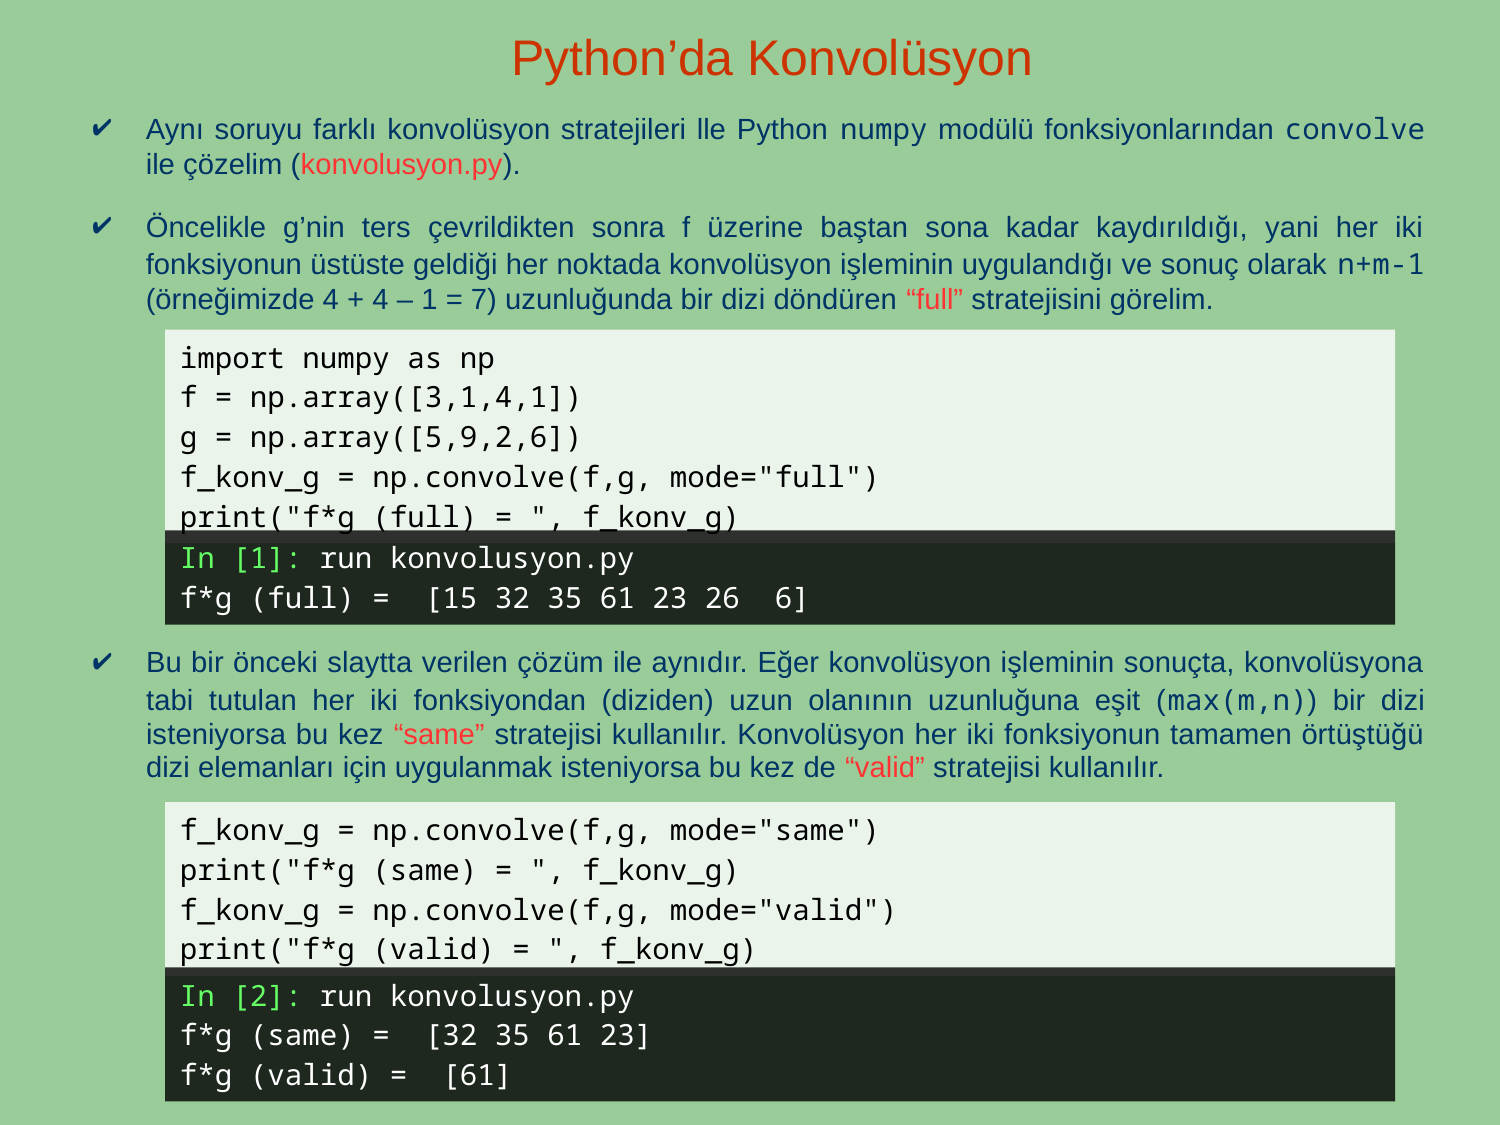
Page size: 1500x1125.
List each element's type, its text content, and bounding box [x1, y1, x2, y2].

text_box import numpy as np f = np.array([3,1,4,1]) g = np.array([5,9,2,6]) f_konv_g = np.convolve(f,g, mode="full") print("f*g (full) = ", f_konv_g) [165, 329, 1396, 516]
text_box In [1]: run konvolusyon.py f*g (full) = [15 32 35 61 23 26 6] [165, 530, 1396, 614]
list Bu bir önceki slaytta verilen çözüm ile aynıdır. Eğer konvolüsyon işleminin sonuçta, konvolüsyona tabi tutulan her iki fonksiyondan (diziden) uzun olanının uzunluğuna eşit (max(m,n)) bir dizi isteniyorsa bu kez “same” stratejisi kullanılır. Konvolüsyon her iki fonksiyonun tamamen örtüştüğü dizi elemanları için uygulanmak isteniyorsa bu kez de “valid” stratejisi kullanılır. [75, 645, 1426, 780]
text_box In [2]: run konvolusyon.py f*g (same) = [32 35 61 23] f*g (valid) = [61] [165, 967, 1396, 1086]
text_box f_konv_g = np.convolve(f,g, mode="same") print("f*g (same) = ", f_konv_g) f_konv_g = np.convolve(f,g, mode="valid") print("f*g (valid) = ", f_konv_g) [165, 802, 1396, 954]
list Aynı soruyu farklı konvolüsyon stratejileri lle Python numpy modülü fonksiyonlarından convolve ile çözelim (konvolusyon.py). Öncelikle g’nin ters çevrildikten sonra f üzerine baştan sona kadar kaydırıldığı, yani her iki fonksiyonun üstüste geldiği her noktada konvolüsyon işleminin uygulandığı ve sonuç olarak n+m-1 (örneğimizde 4 + 4 – 1 = 7) uzunluğunda bir dizi döndüren “full” stratejisini görelim. [75, 108, 1426, 307]
title Python’da Konvolüsyon [135, 16, 1410, 100]
